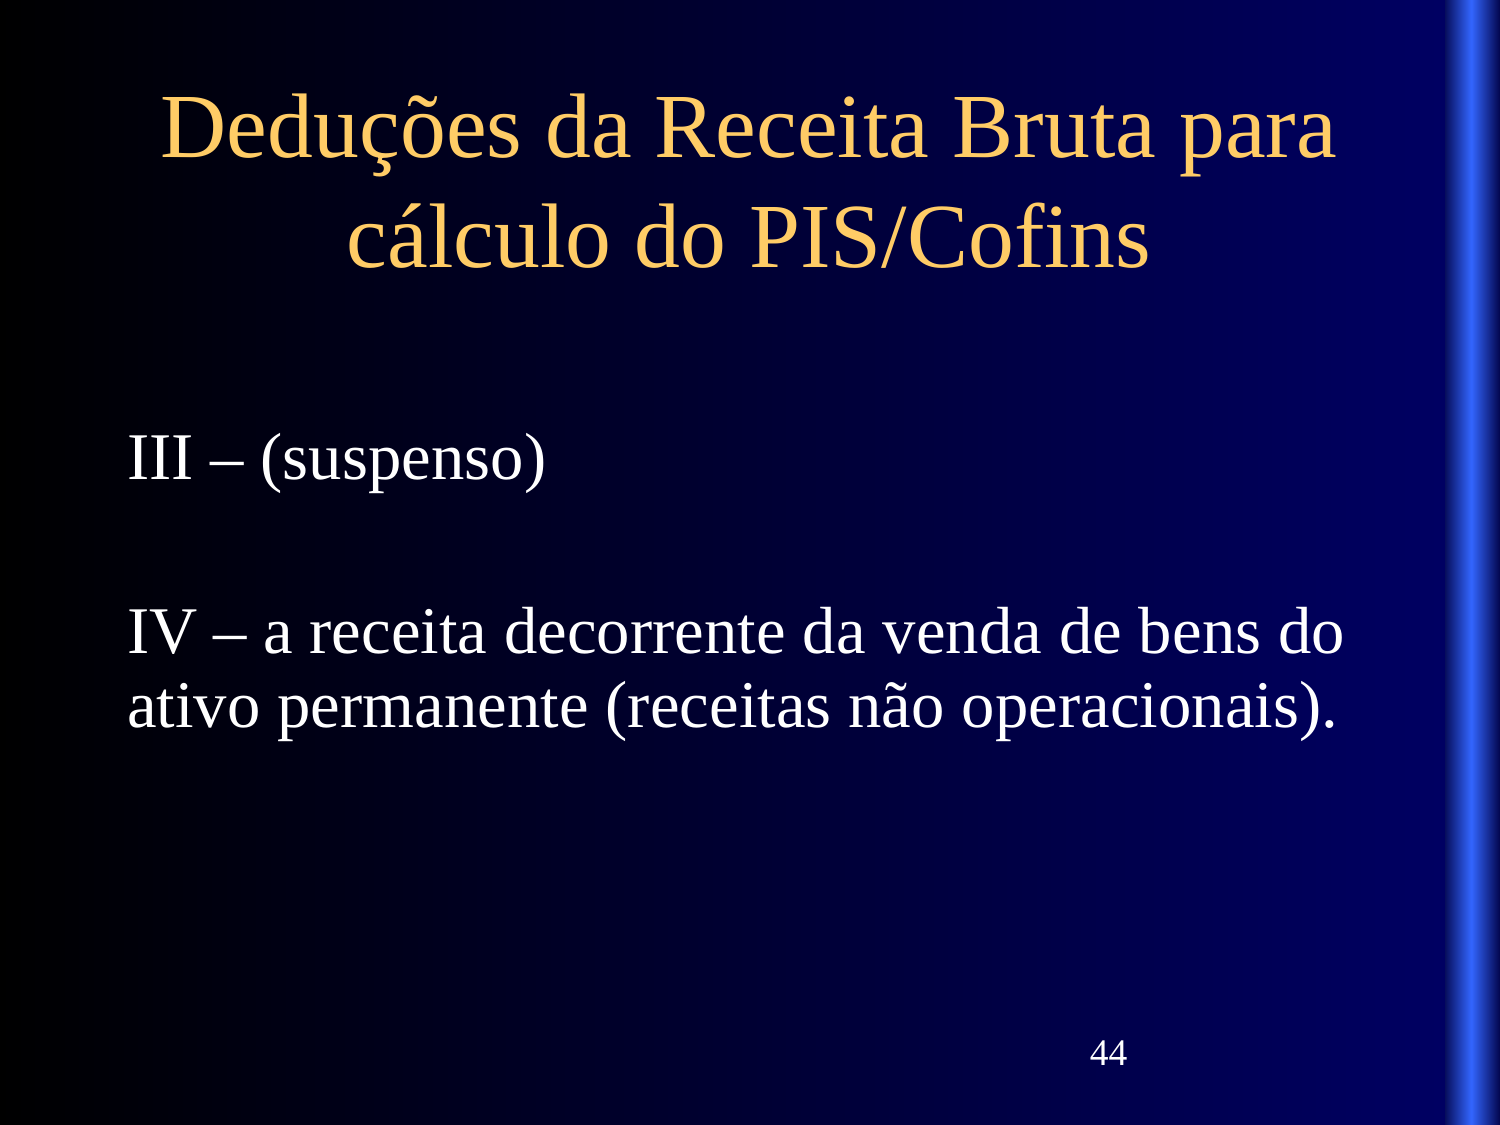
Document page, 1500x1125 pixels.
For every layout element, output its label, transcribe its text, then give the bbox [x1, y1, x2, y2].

title Deduções da Receita Bruta para cálculo do PIS/Cofins [112, 58, 1388, 294]
text_box III – (suspenso) IV – a receita decorrente da venda de bens do ativo permanente (receitas não operacionais). [112, 324, 1388, 1001]
